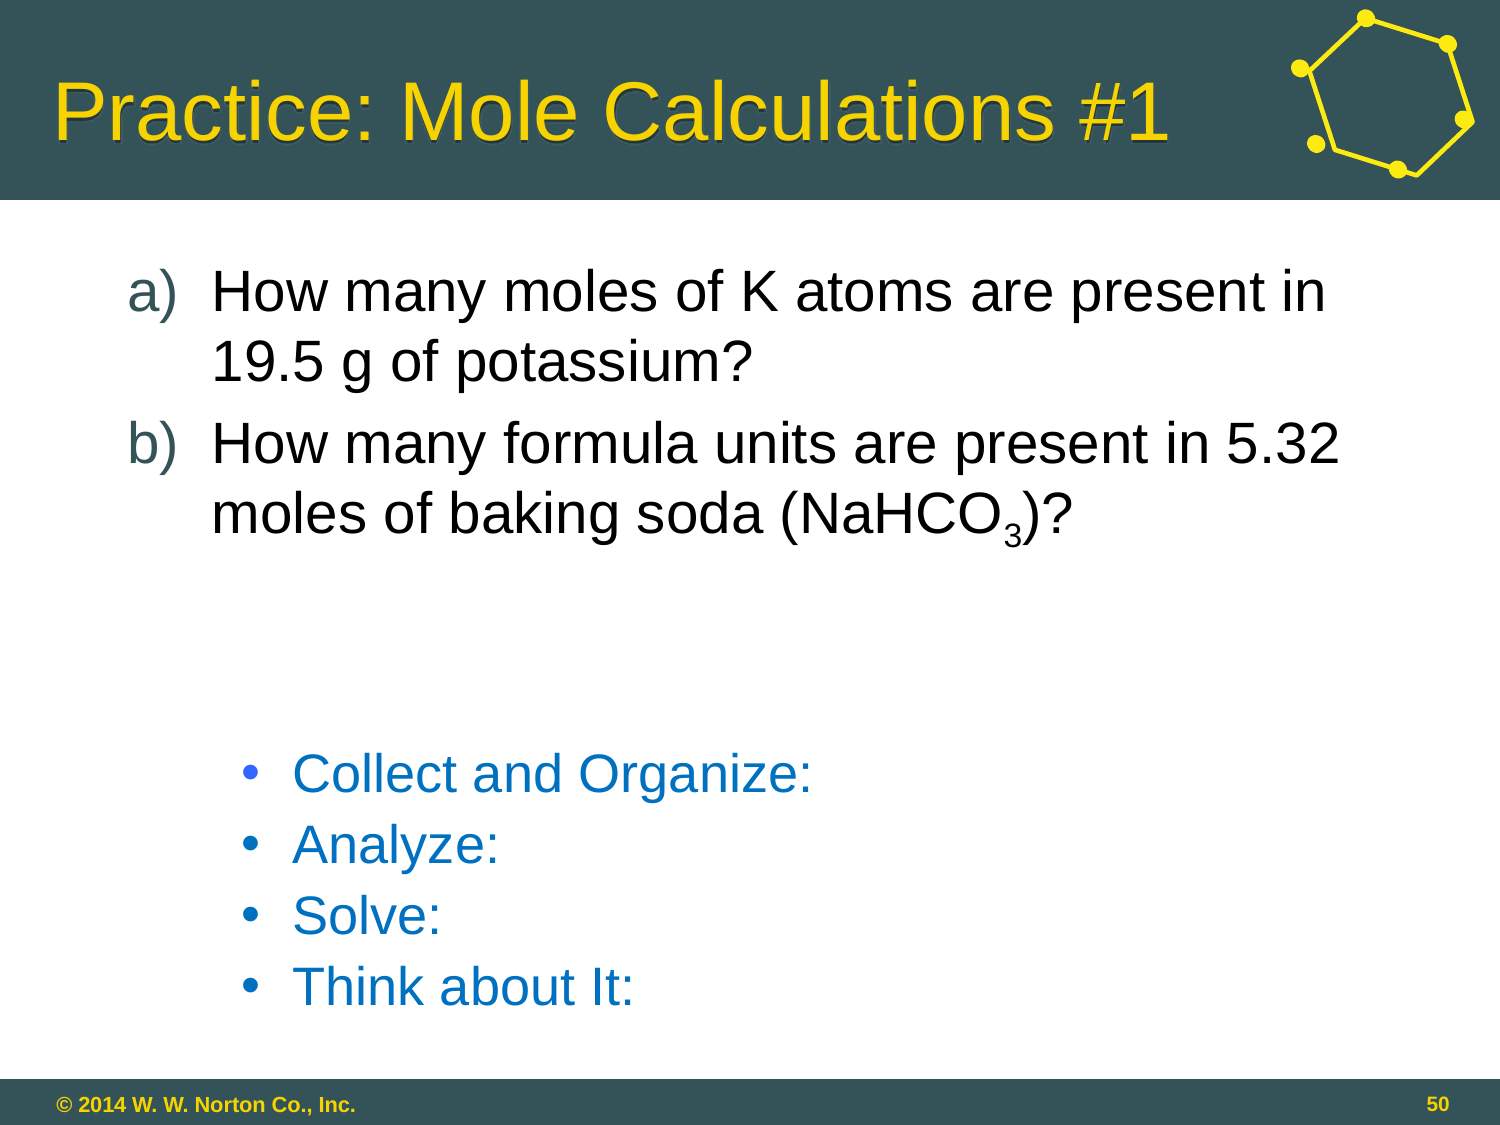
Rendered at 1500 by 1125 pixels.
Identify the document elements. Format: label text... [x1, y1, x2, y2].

slide_number <number> [1411, 1086, 1468, 1119]
list How many moles of K atoms are present in 19.5 g of potassium? How many formula units are present in 5.32 moles of baking soda (NaHCO3)? [112, 245, 1400, 671]
title Practice: Mole Calculations #1 [37, 19, 1250, 195]
text_box Collect and Organize: Analyze: Solve: Think about It: [187, 738, 994, 1025]
